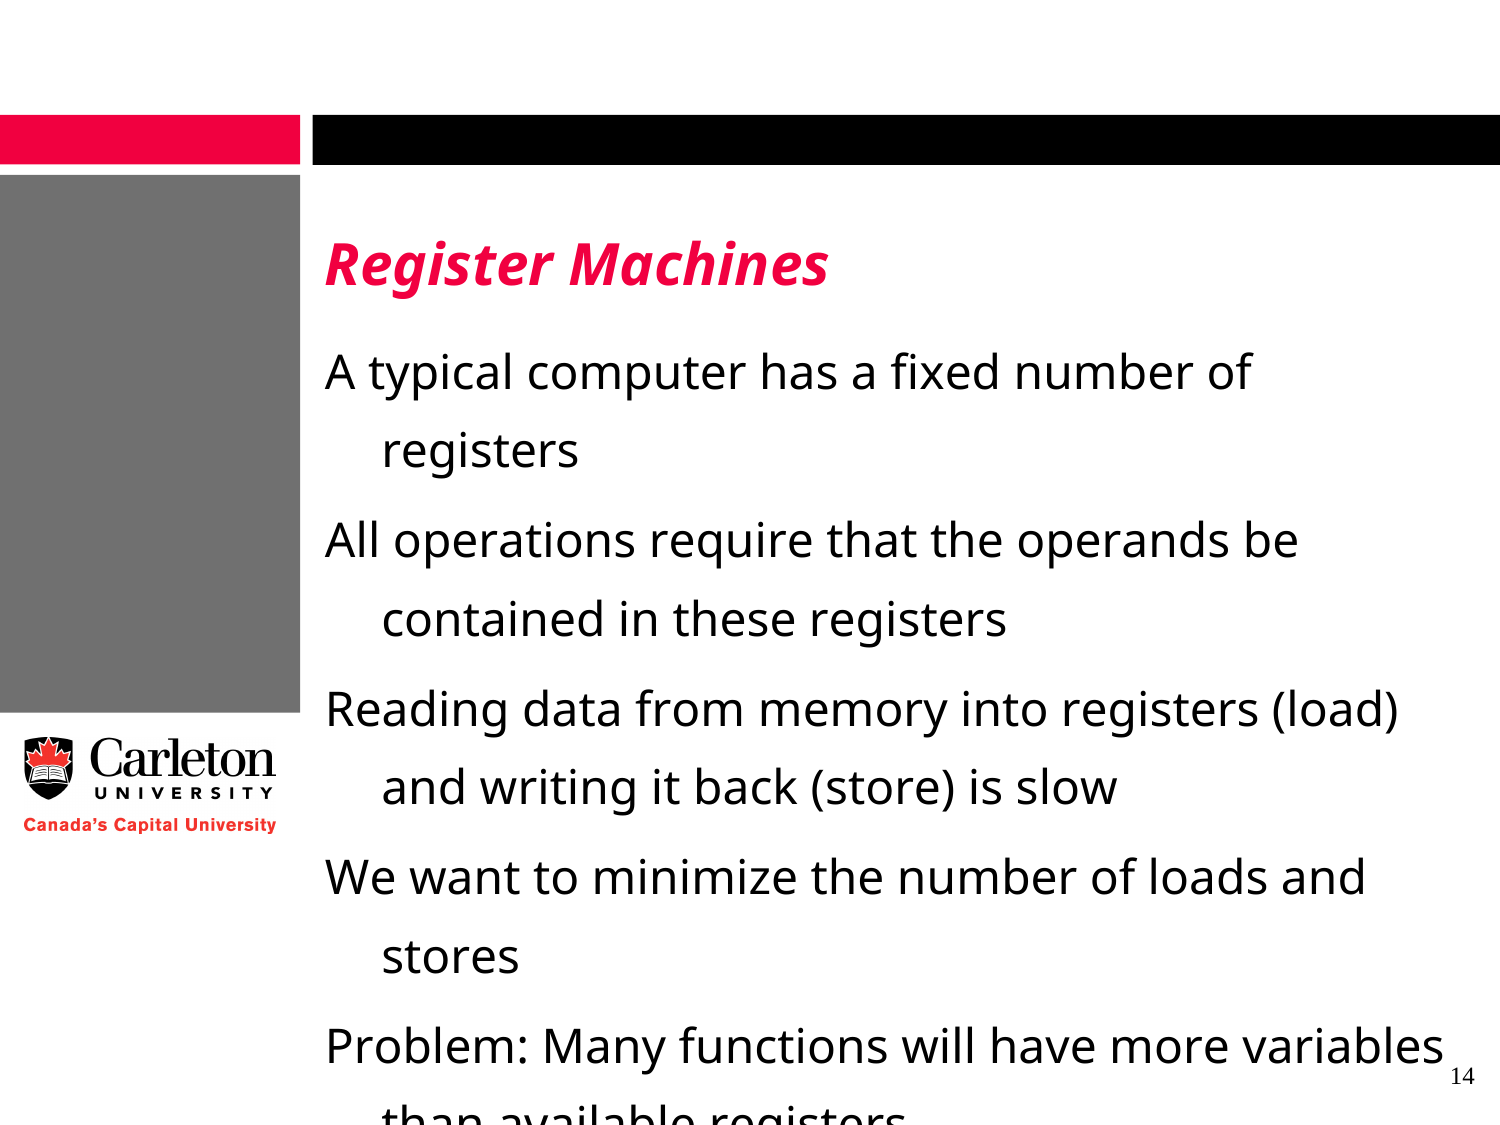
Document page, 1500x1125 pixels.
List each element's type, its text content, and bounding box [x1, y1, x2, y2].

title Register Machines [324, 194, 1450, 324]
list A typical computer has a fixed number of registers All operations require that the operands be contained in these registers Reading data from memory into registers (load) and writing it back (store) is slow We want to minimize the number of loads and stores Problem: Many functions will have more variables than available registers [324, 324, 1450, 1036]
picture [24, 737, 276, 834]
